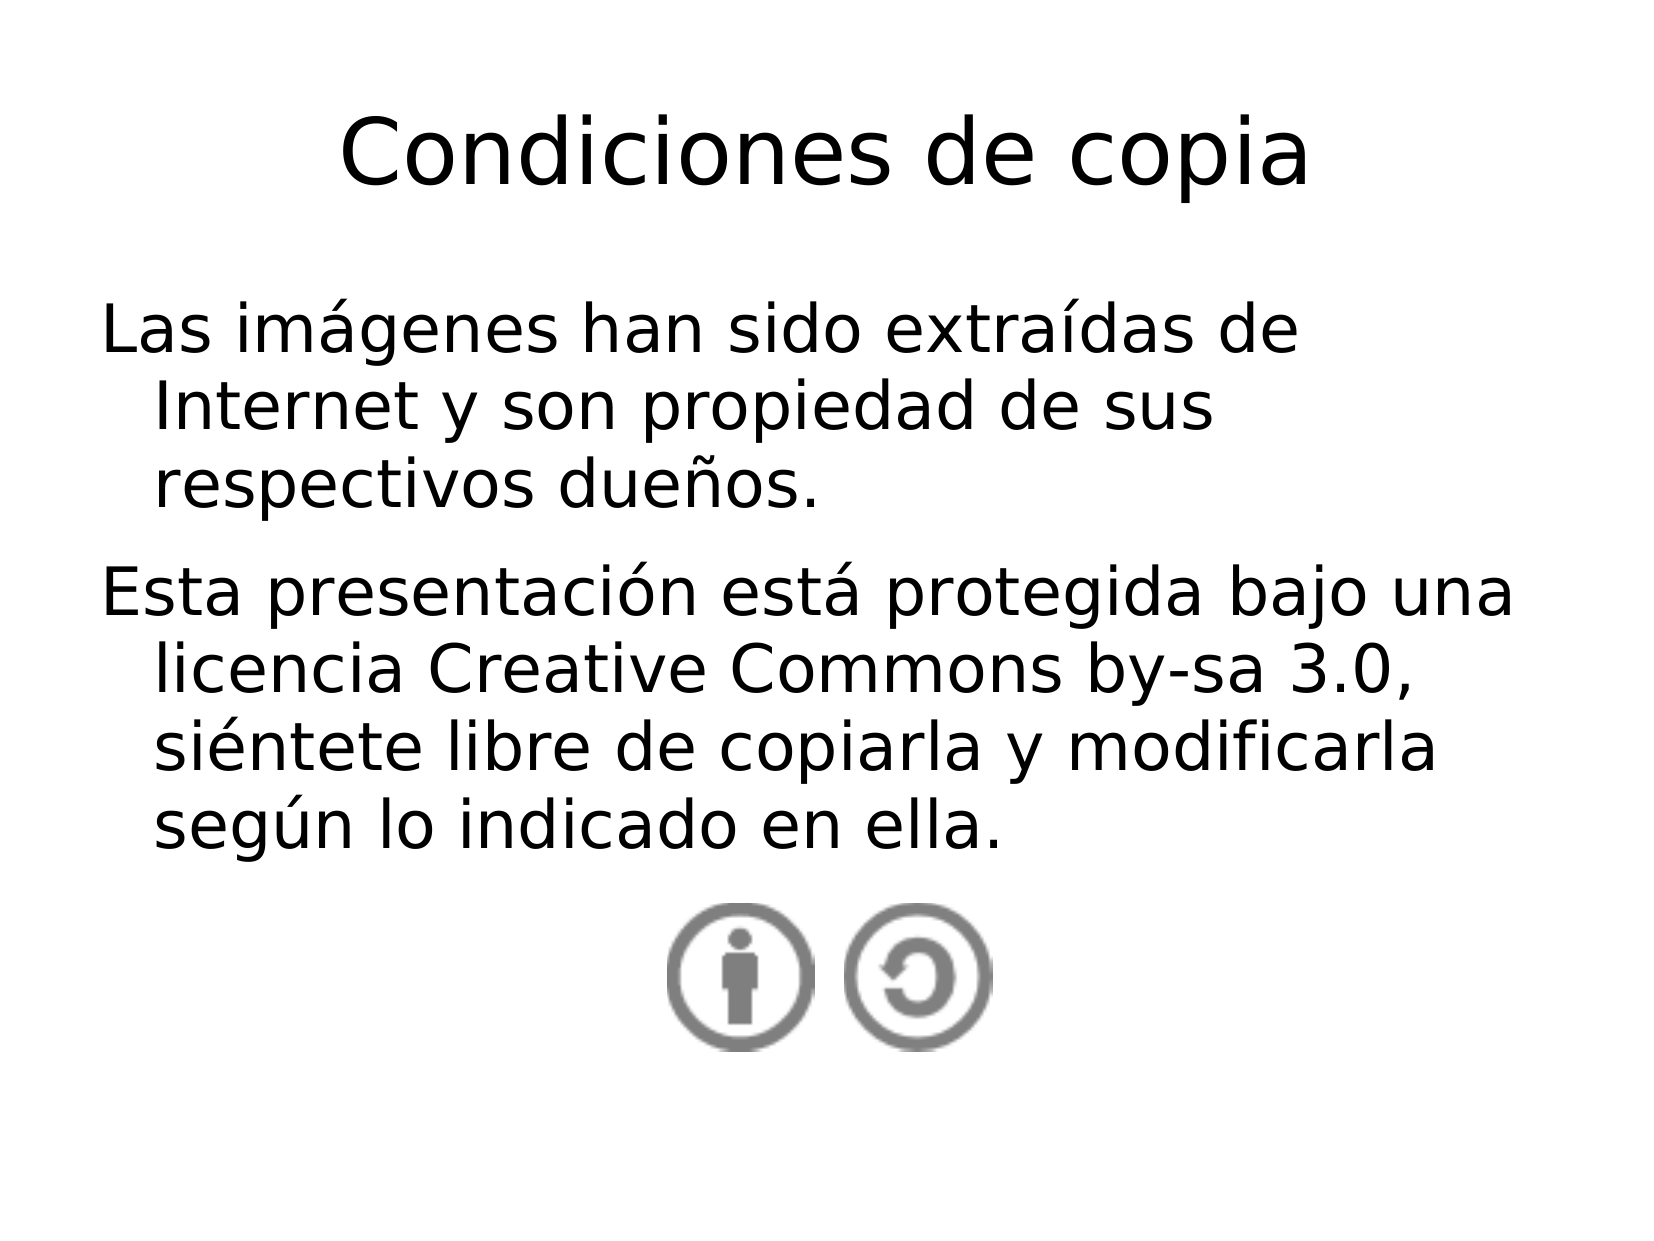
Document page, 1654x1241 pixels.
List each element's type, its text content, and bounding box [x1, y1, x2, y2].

list Las imágenes han sido extraídas de Internet y son propiedad de sus respectivos dueños. Esta presentación está protegida bajo una licencia Creative Commons by-sa 3.0, siéntete libre de copiarla y modificarla según lo indicado en ella. [82, 290, 1571, 1094]
title Condiciones de copia [82, 56, 1571, 250]
picture [844, 903, 993, 1052]
picture [667, 903, 815, 1052]
